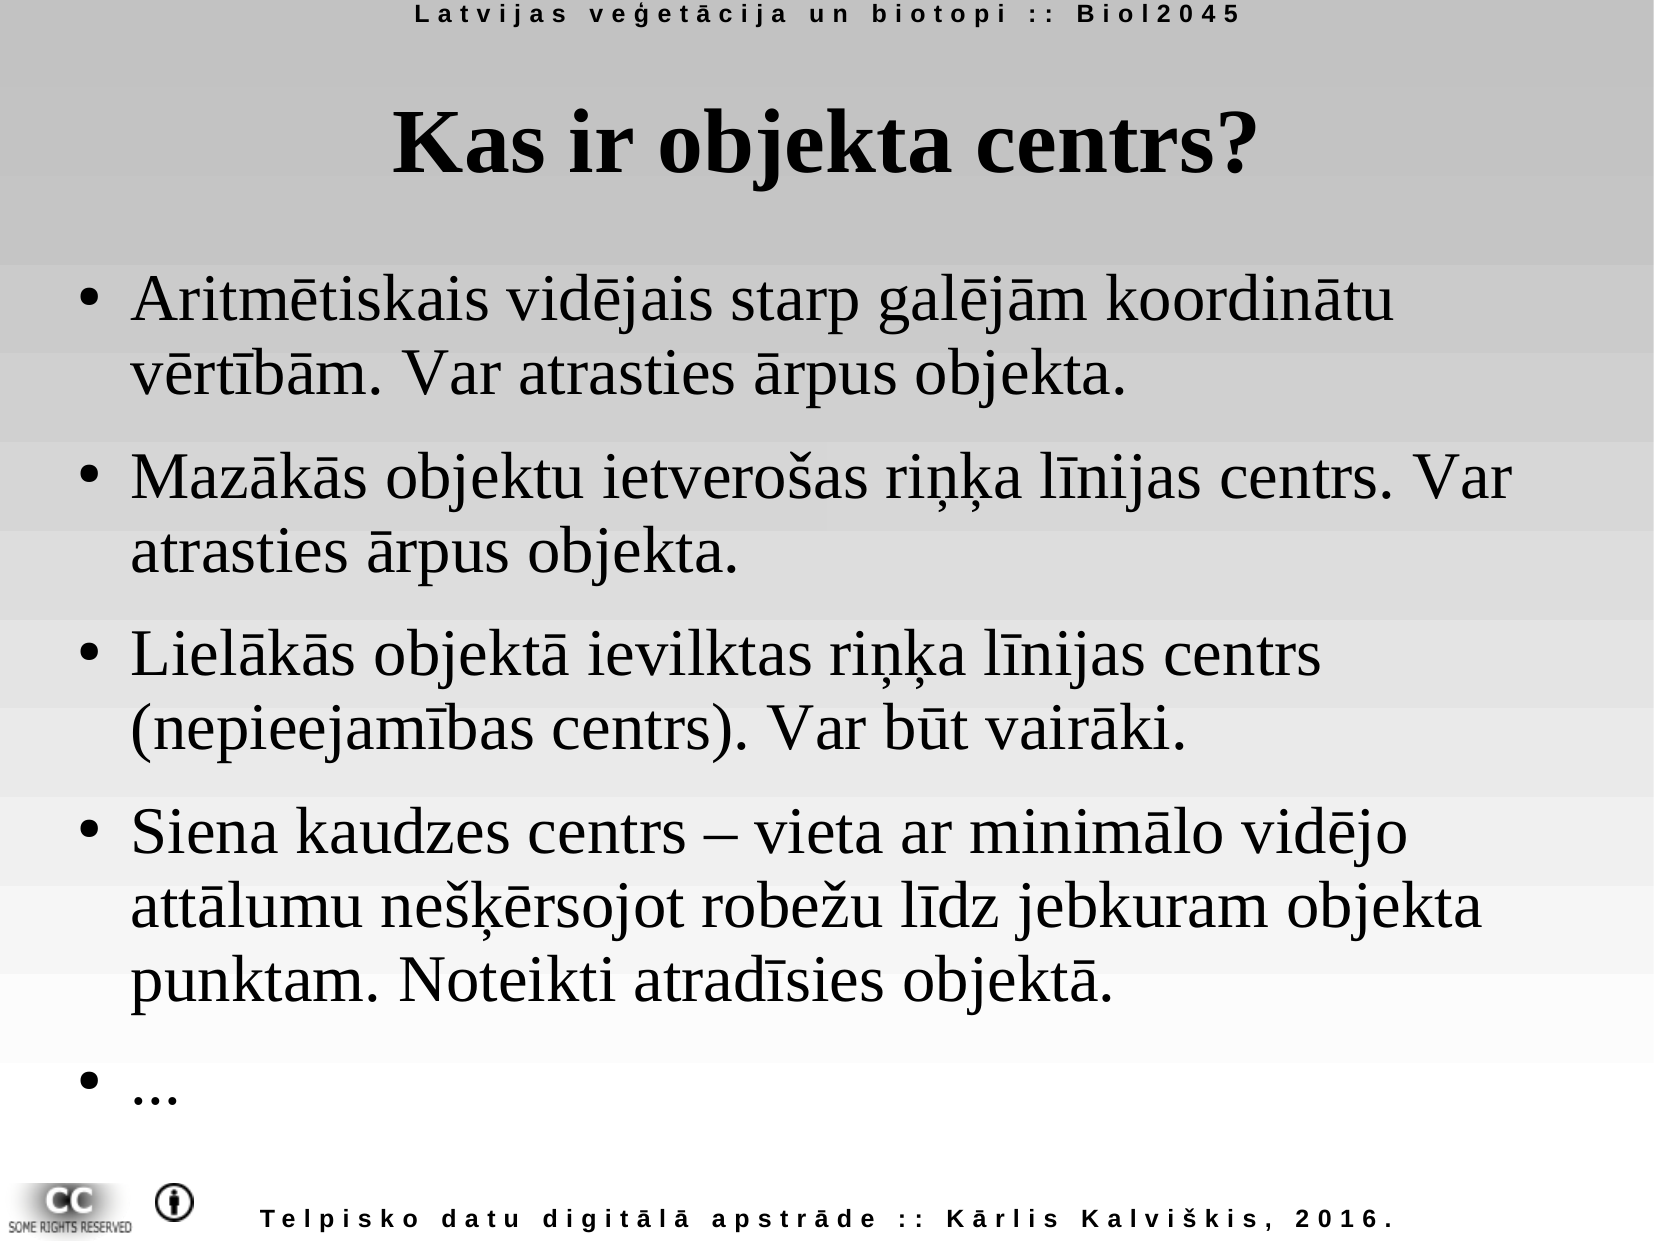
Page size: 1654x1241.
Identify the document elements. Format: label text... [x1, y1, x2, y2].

picture [0, 0, 1654, 1241]
list Aritmētiskais vidējais starp galējām koordinātu vērtībām. Var atrasties ārpus objekta. Mazākās objektu ietverošas riņķa līnijas centrs. Var atrasties ārpus objekta. Lielākās objektā ievilktas riņķa līnijas centrs (nepieejamības centrs). Var būt vairāki. Siena kaudzes centrs – vieta ar minimālo vidējo attālumu nešķērsojot robežu līdz jebkuram objekta punktam. Noteikti atradīsies objektā. ... [59, 261, 1596, 1120]
title Kas ir objekta centrs? [59, 37, 1596, 246]
